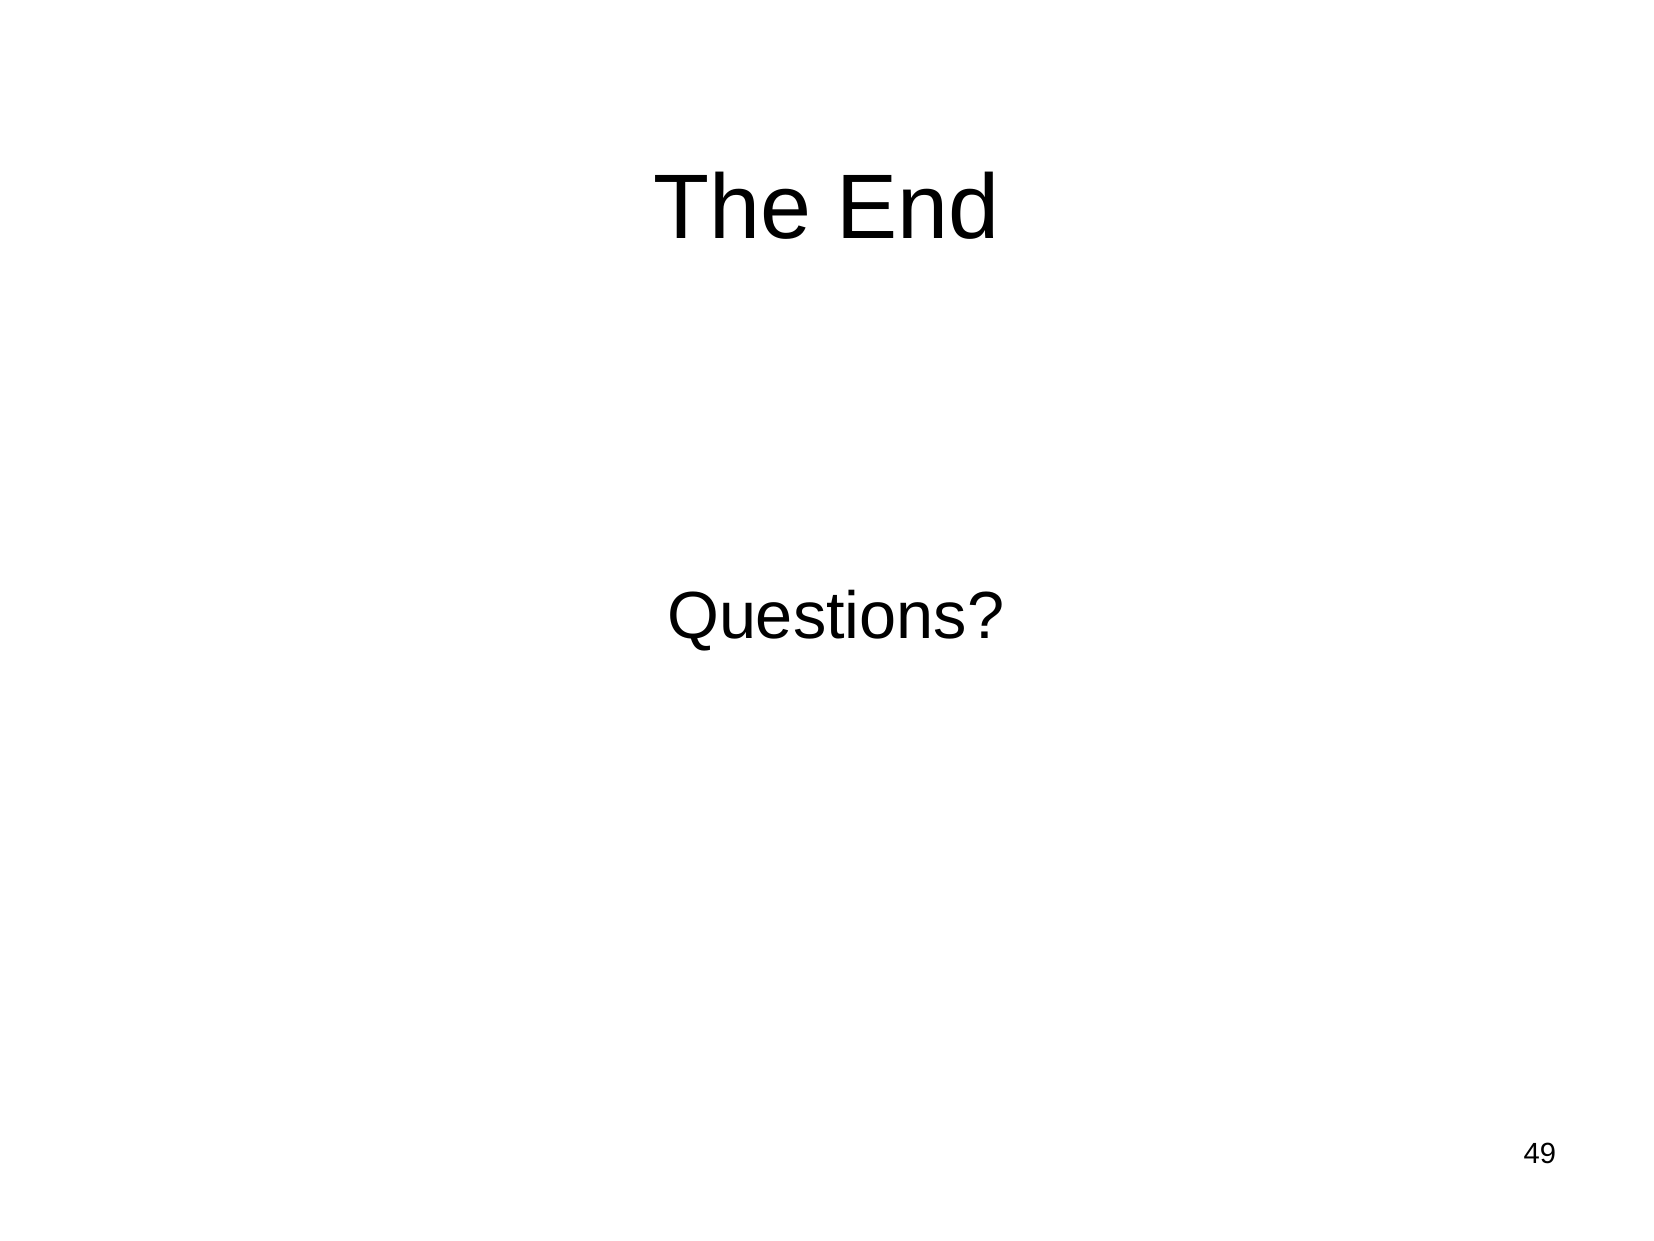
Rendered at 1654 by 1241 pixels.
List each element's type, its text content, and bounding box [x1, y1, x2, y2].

list Questions? [82, 303, 1571, 1144]
text_box <number> [1185, 1144, 1571, 1216]
title The End [82, 141, 1571, 272]
